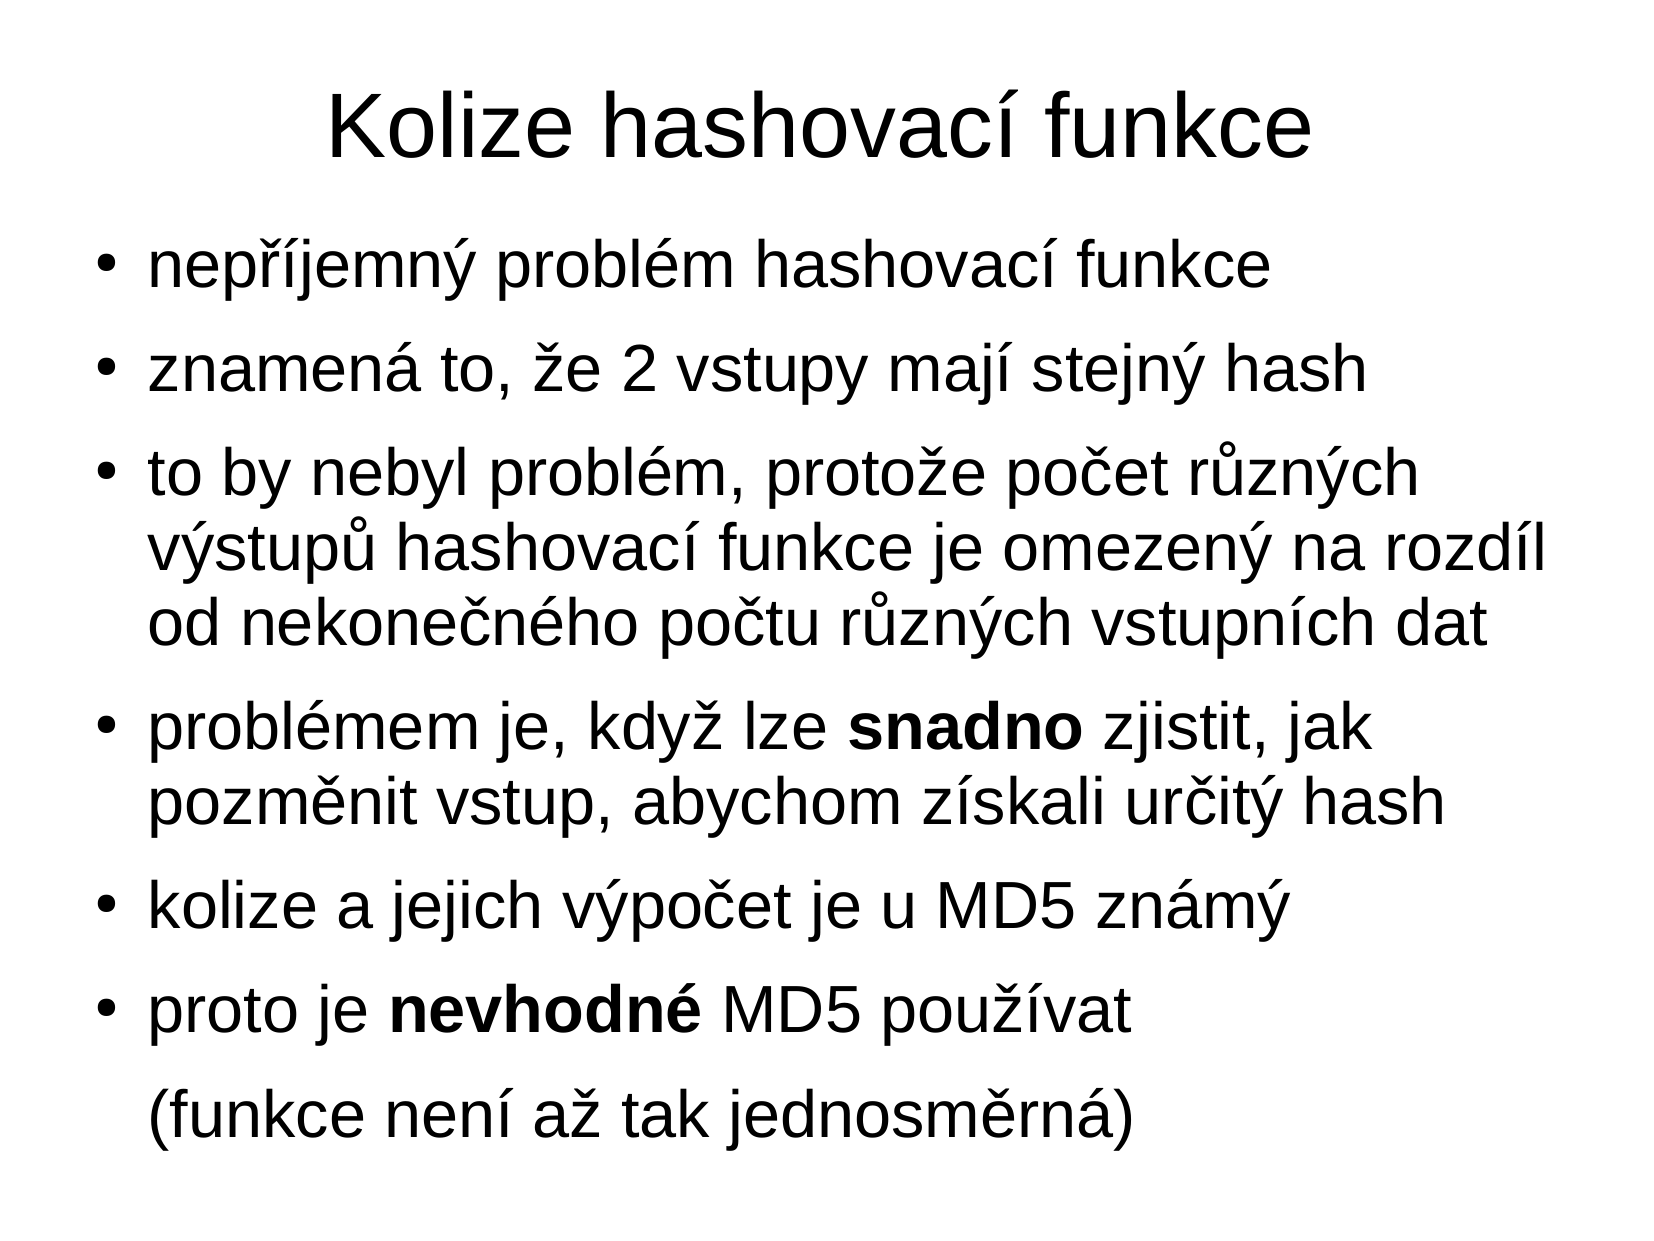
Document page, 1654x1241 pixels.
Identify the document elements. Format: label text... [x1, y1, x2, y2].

list nepříjemný problém hashovací funkce znamená to, že 2 vstupy mají stejný hash to by nebyl problém, protože počet různých výstupů hashovací funkce je omezený na rozdíl od nekonečného počtu různých vstupních dat problémem je, když lze snadno zjistit, jak pozměnit vstup, abychom získali určitý hash kolize a jejich výpočet je u MD5 známý proto je nevhodné MD5 používat (funkce není až tak jednosměrná) [76, 226, 1565, 1152]
title Kolize hashovací funkce [76, 29, 1565, 222]
